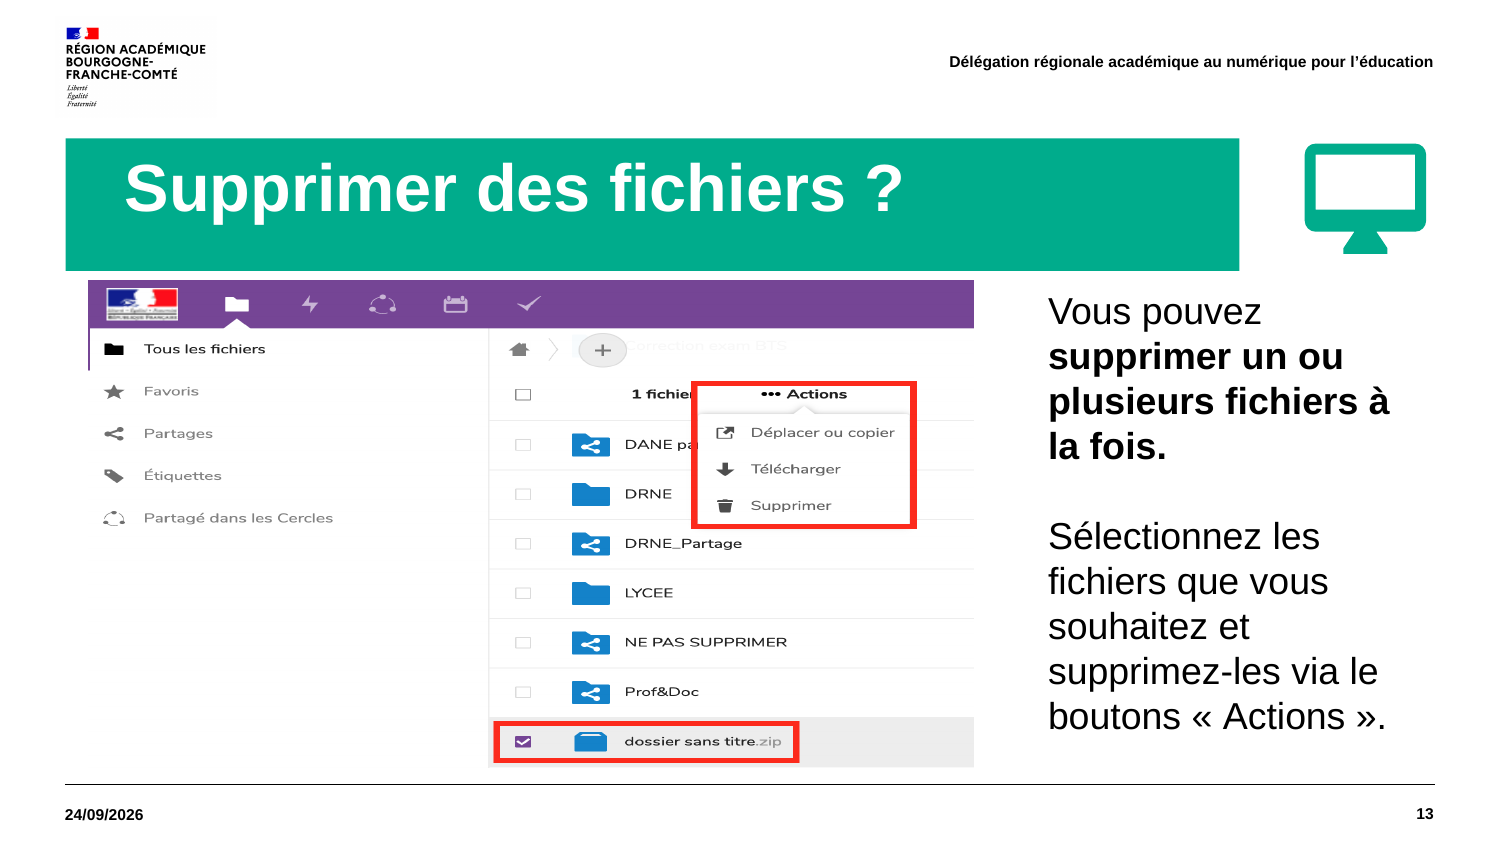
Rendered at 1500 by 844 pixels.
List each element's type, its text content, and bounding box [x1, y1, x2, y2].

text_box Délégation régionale académique au numérique pour l’éducation [470, 32, 1434, 90]
picture [55, 16, 217, 118]
picture [88, 280, 974, 768]
text_box Supprimer des fichiers ? [65, 138, 1240, 271]
text_box 08/06/2021 [64, 786, 244, 843]
text_box <numéro> [1213, 784, 1434, 843]
text_box Vous pouvez supprimer un ou plusieurs fichiers à la fois. Sélectionnez les fichiers que vous souhaitez et supprimez-les via le boutons « Actions ». [1033, 280, 1434, 768]
